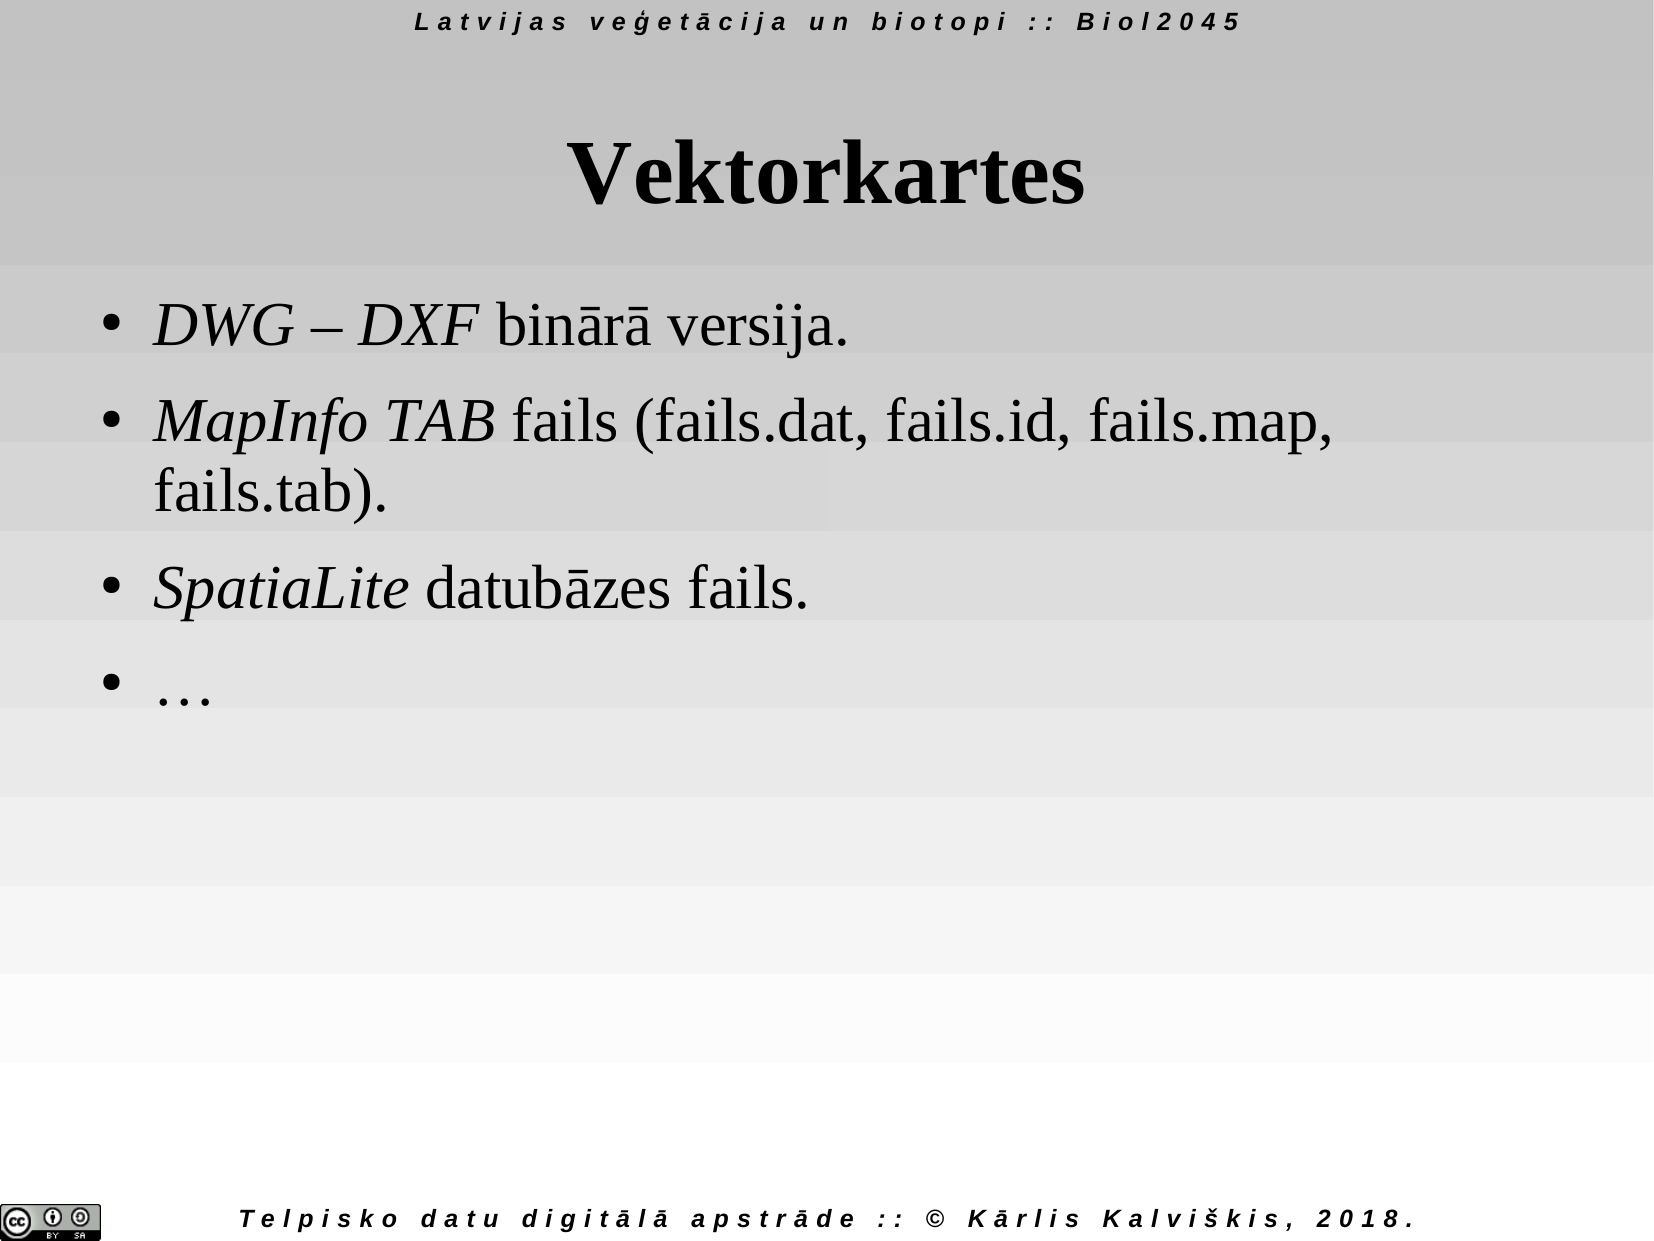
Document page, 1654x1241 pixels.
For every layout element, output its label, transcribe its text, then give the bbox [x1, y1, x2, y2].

list DWG – DXF binārā versija. MapInfo TAB fails (fails.dat, fails.id, fails.map, fails.tab). SpatiaLite datubāzes fails. … [82, 289, 1571, 1098]
picture [0, 0, 1654, 1241]
title Vektorkartes [29, 49, 1625, 296]
